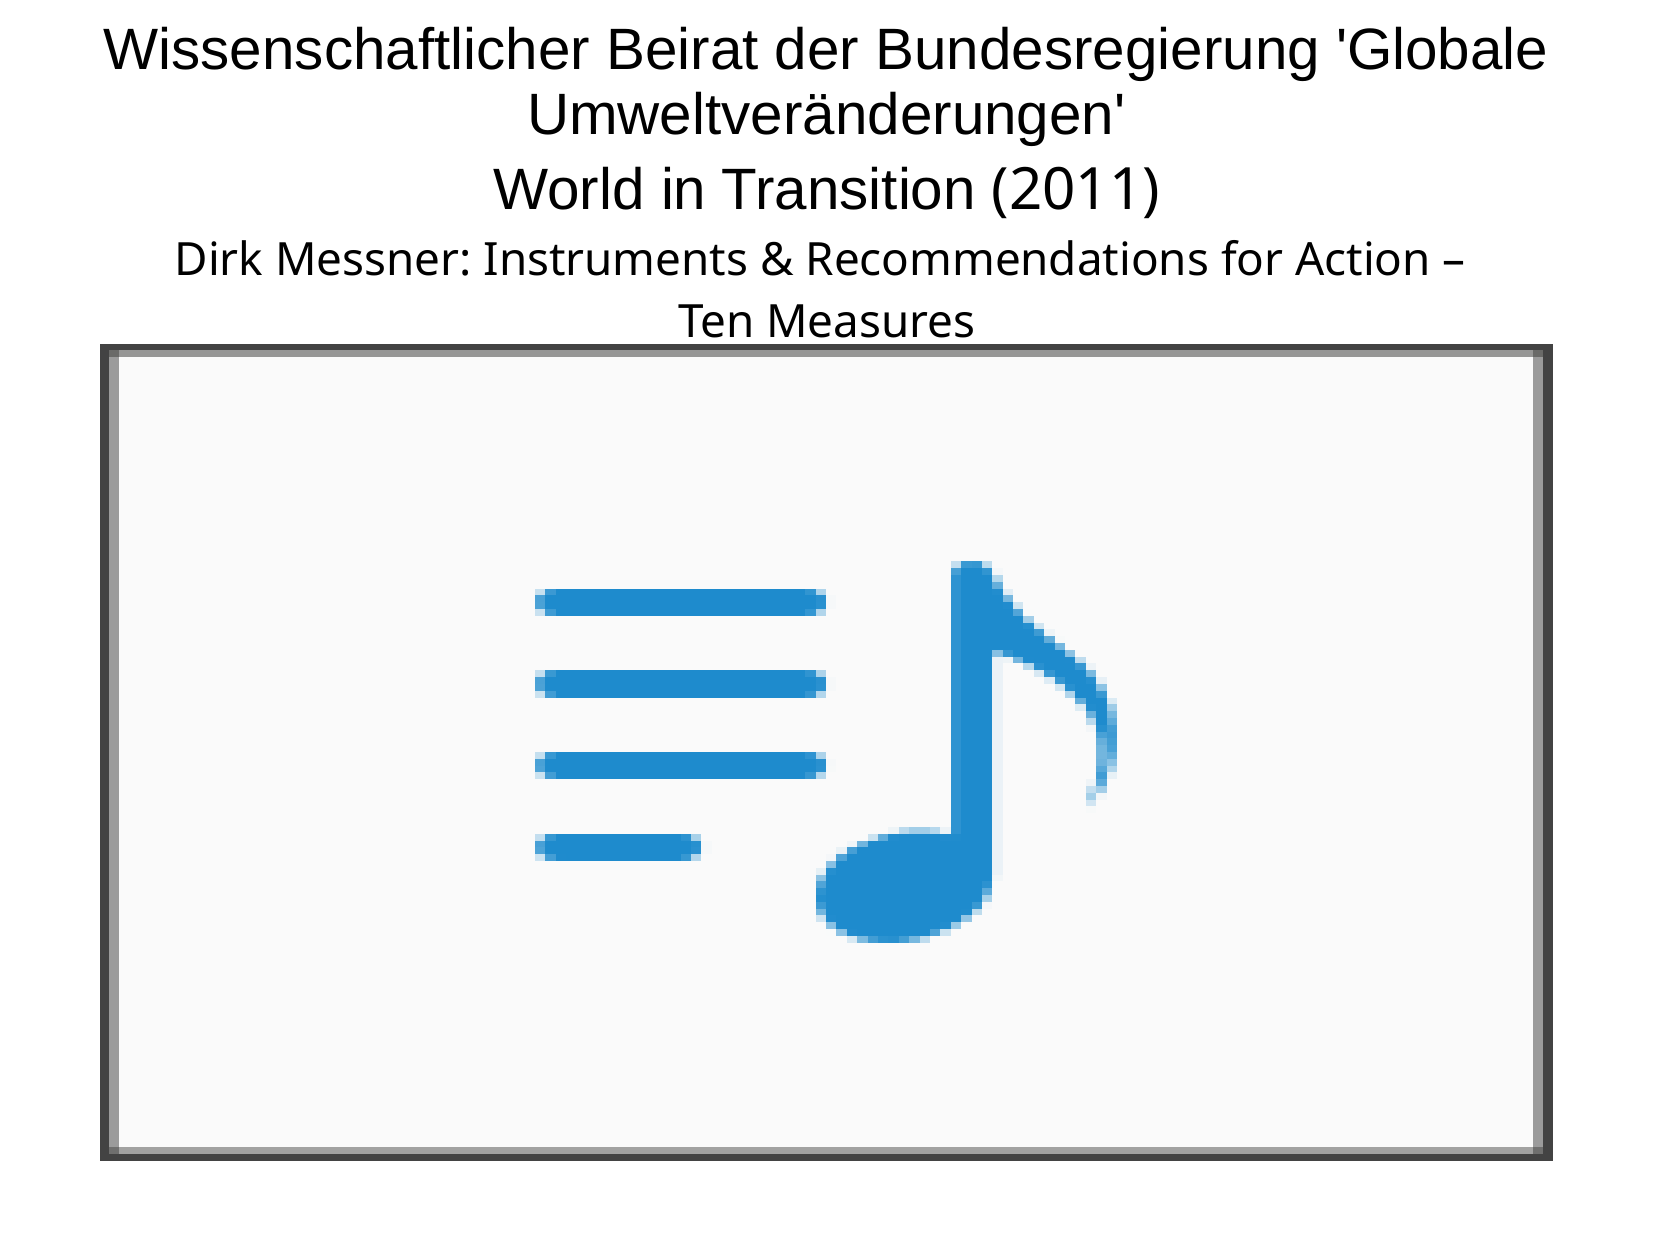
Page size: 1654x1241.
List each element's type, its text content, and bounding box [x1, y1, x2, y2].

text_box [99, 343, 1555, 1162]
title Wissenschaftlicher Beirat der Bundesregierung 'Globale Umweltveränderungen' World in Transition (2011) Dirk Messner: Instruments & Recommendations for Action – Ten Measures [82, 16, 1571, 330]
